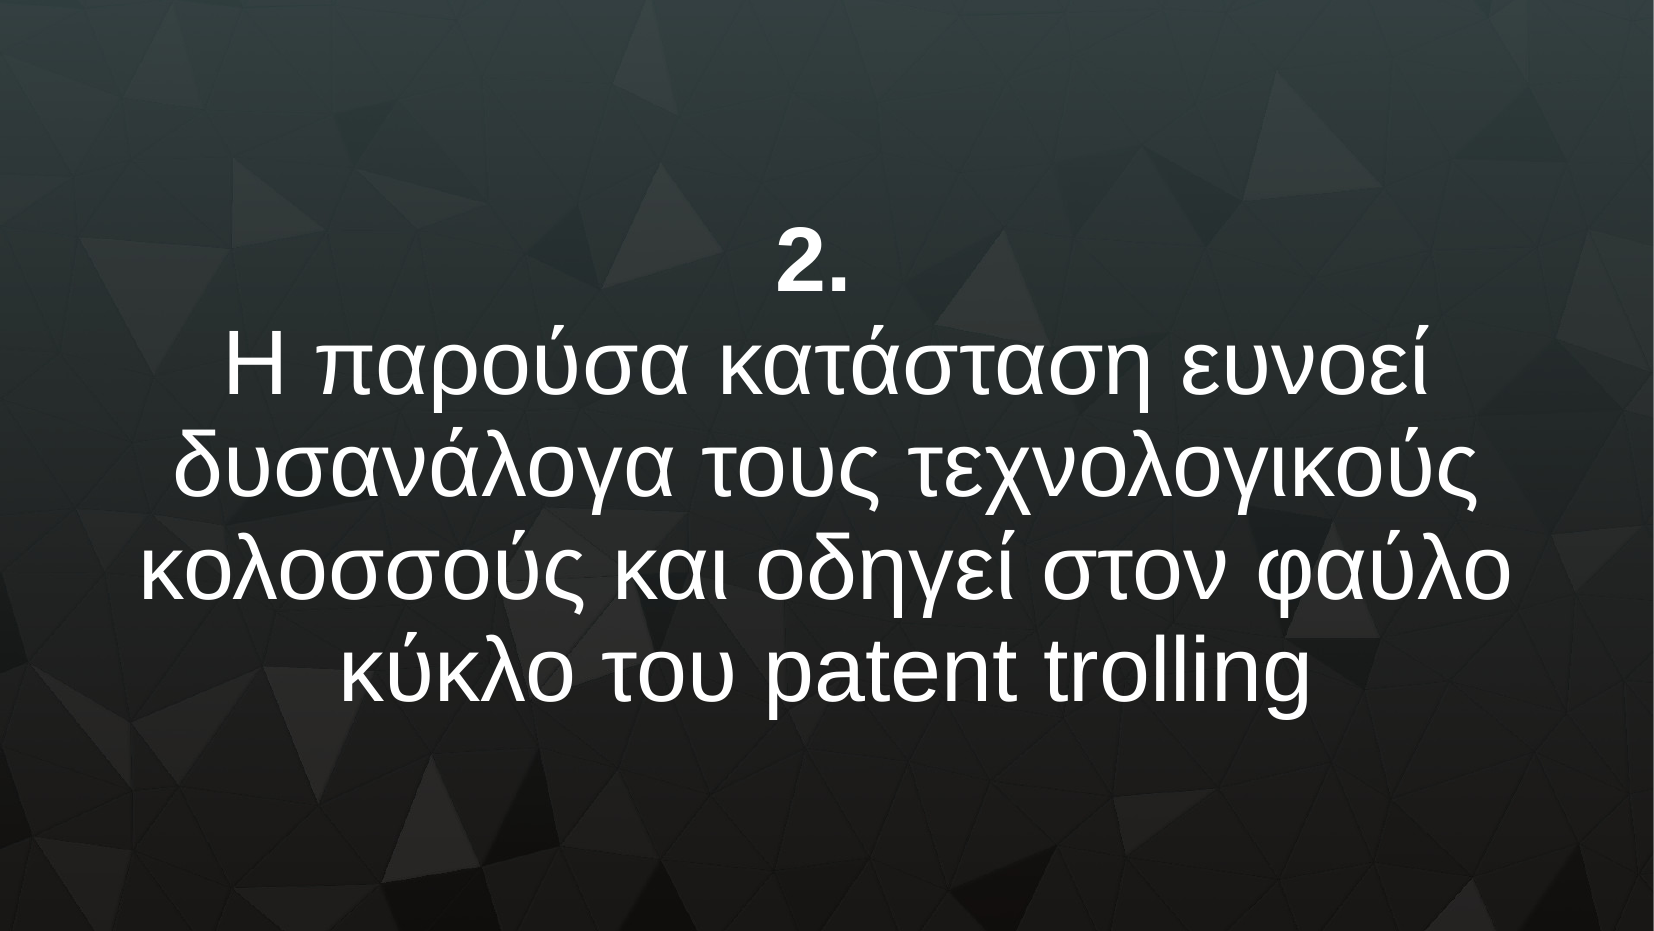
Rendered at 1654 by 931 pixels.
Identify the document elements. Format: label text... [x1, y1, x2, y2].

title 2. Η παρούσα κατάσταση ευνοεί δυσανάλογα τους τεχνολογικούς κολοσσούς και οδηγεί στον φαύλο κύκλο του patent trolling [82, 208, 1571, 722]
picture [0, 0, 1654, 931]
